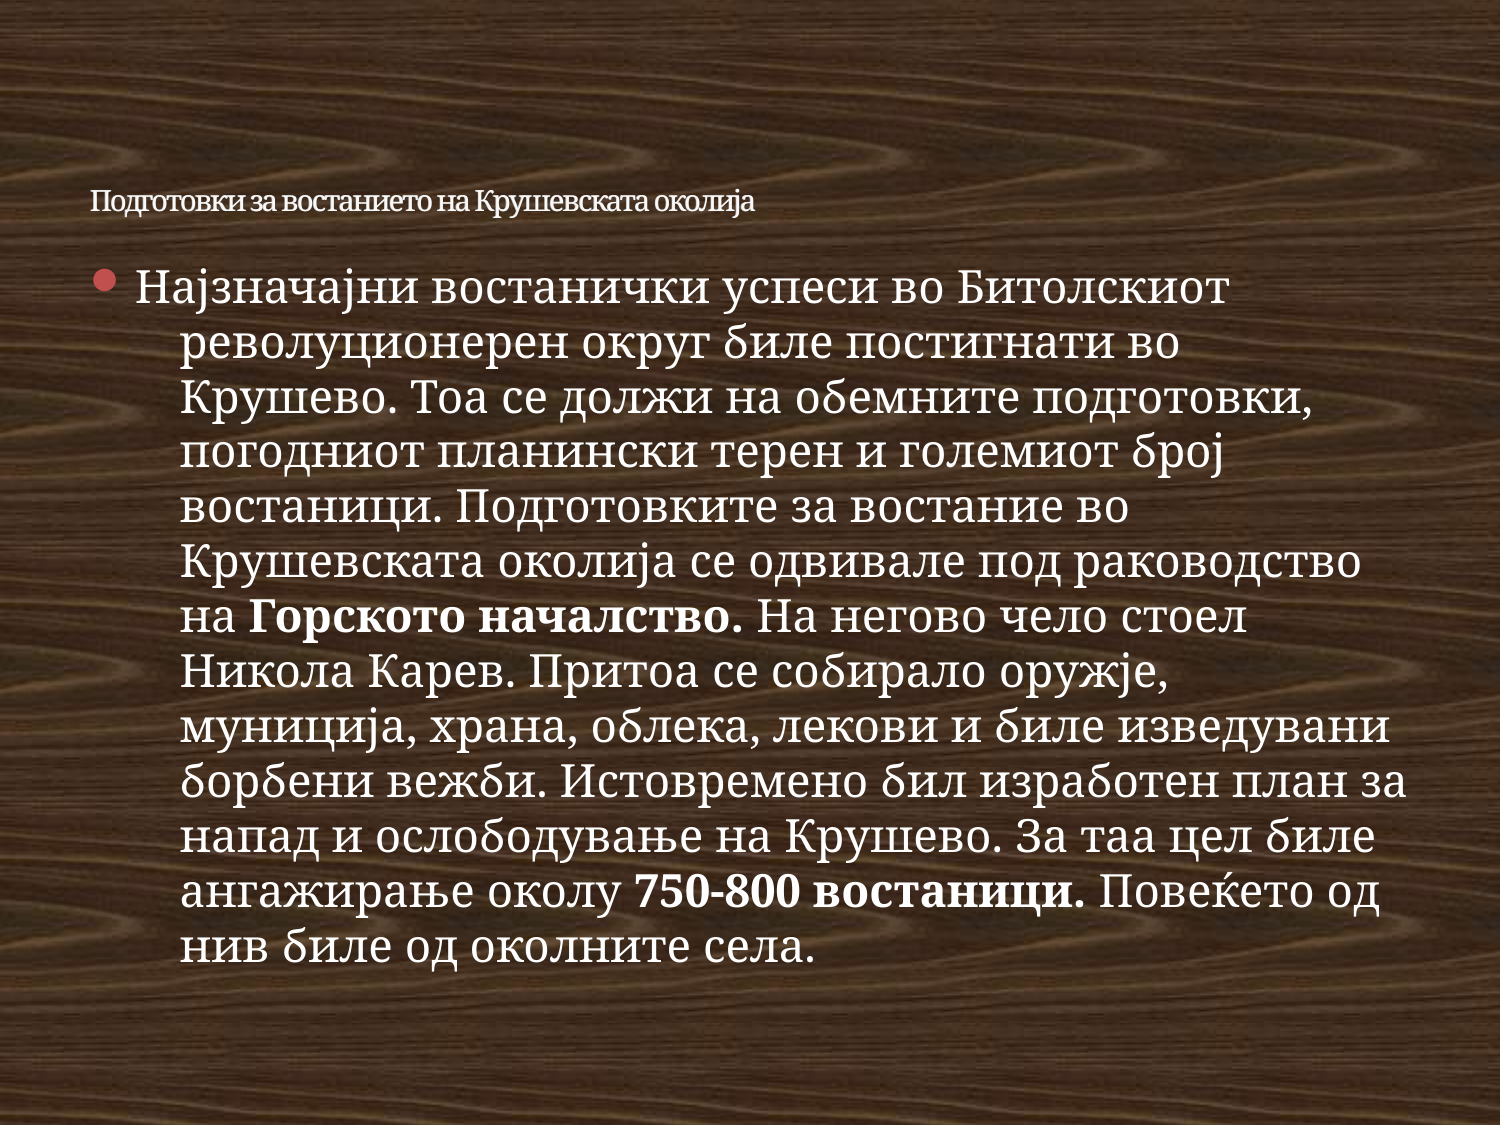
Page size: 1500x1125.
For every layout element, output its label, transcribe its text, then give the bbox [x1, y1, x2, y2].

title Подготовки за востанието на Крушевската околија [75, 24, 1426, 225]
list Најзначајни востанички успеси во Битолскиот револуционерен округ биле постигнати во Крушево. Тоа се должи на обемните подготовки, погодниот планински терен и големиот број востаници. Подготовките за востание во Крушевската околија се одвивале под раководство на Горското началство. На негово чело стоел Никола Карев. Притоа се собирало оружје, муниција, храна, облека, лекови и биле изведувани борбени вежби. Истовремено бил изработен план за напад и ослободување на Крушево. За таа цел биле ангажирање околу 750-800 востаници. Повеќето од нив биле од околните села. [75, 249, 1426, 1000]
